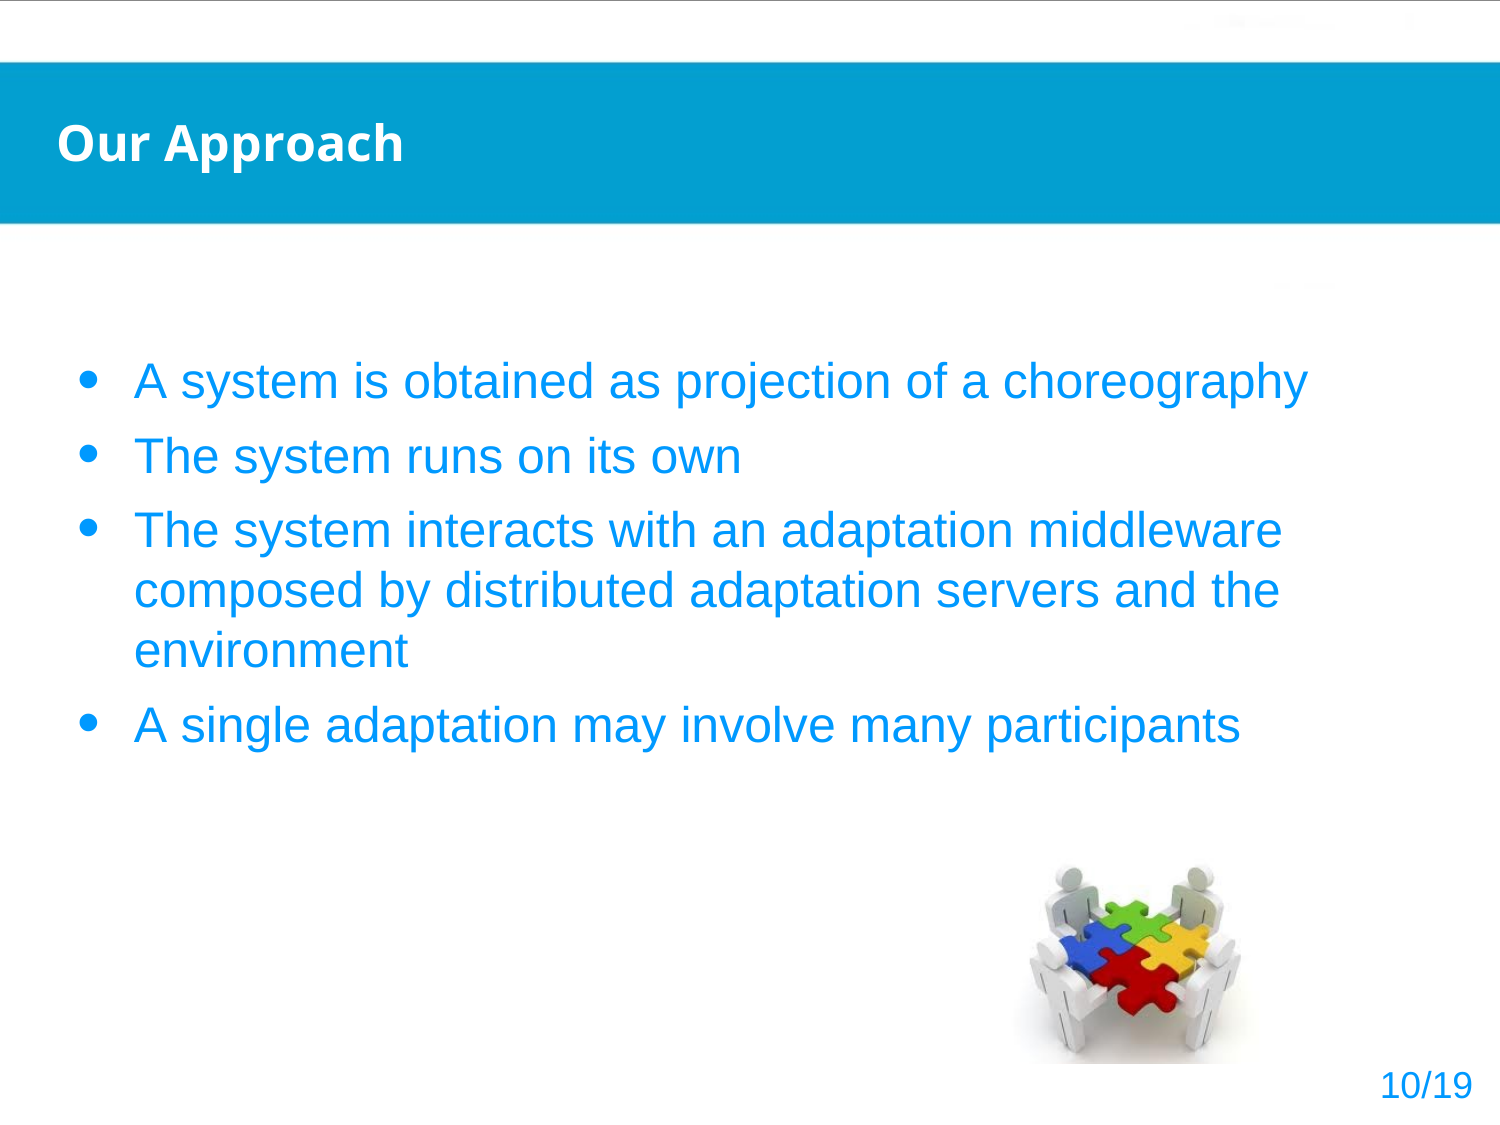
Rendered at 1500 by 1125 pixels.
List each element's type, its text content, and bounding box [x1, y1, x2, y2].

picture [0, 0, 1500, 63]
list A system is obtained as projection of a choreography The system runs on its own The system interacts with an adaptation middleware composed by distributed adaptation servers and the environment A single adaptation may involve many participants [77, 219, 1428, 882]
picture [0, 223, 1500, 1125]
list Our Approach [0, 61, 1267, 222]
